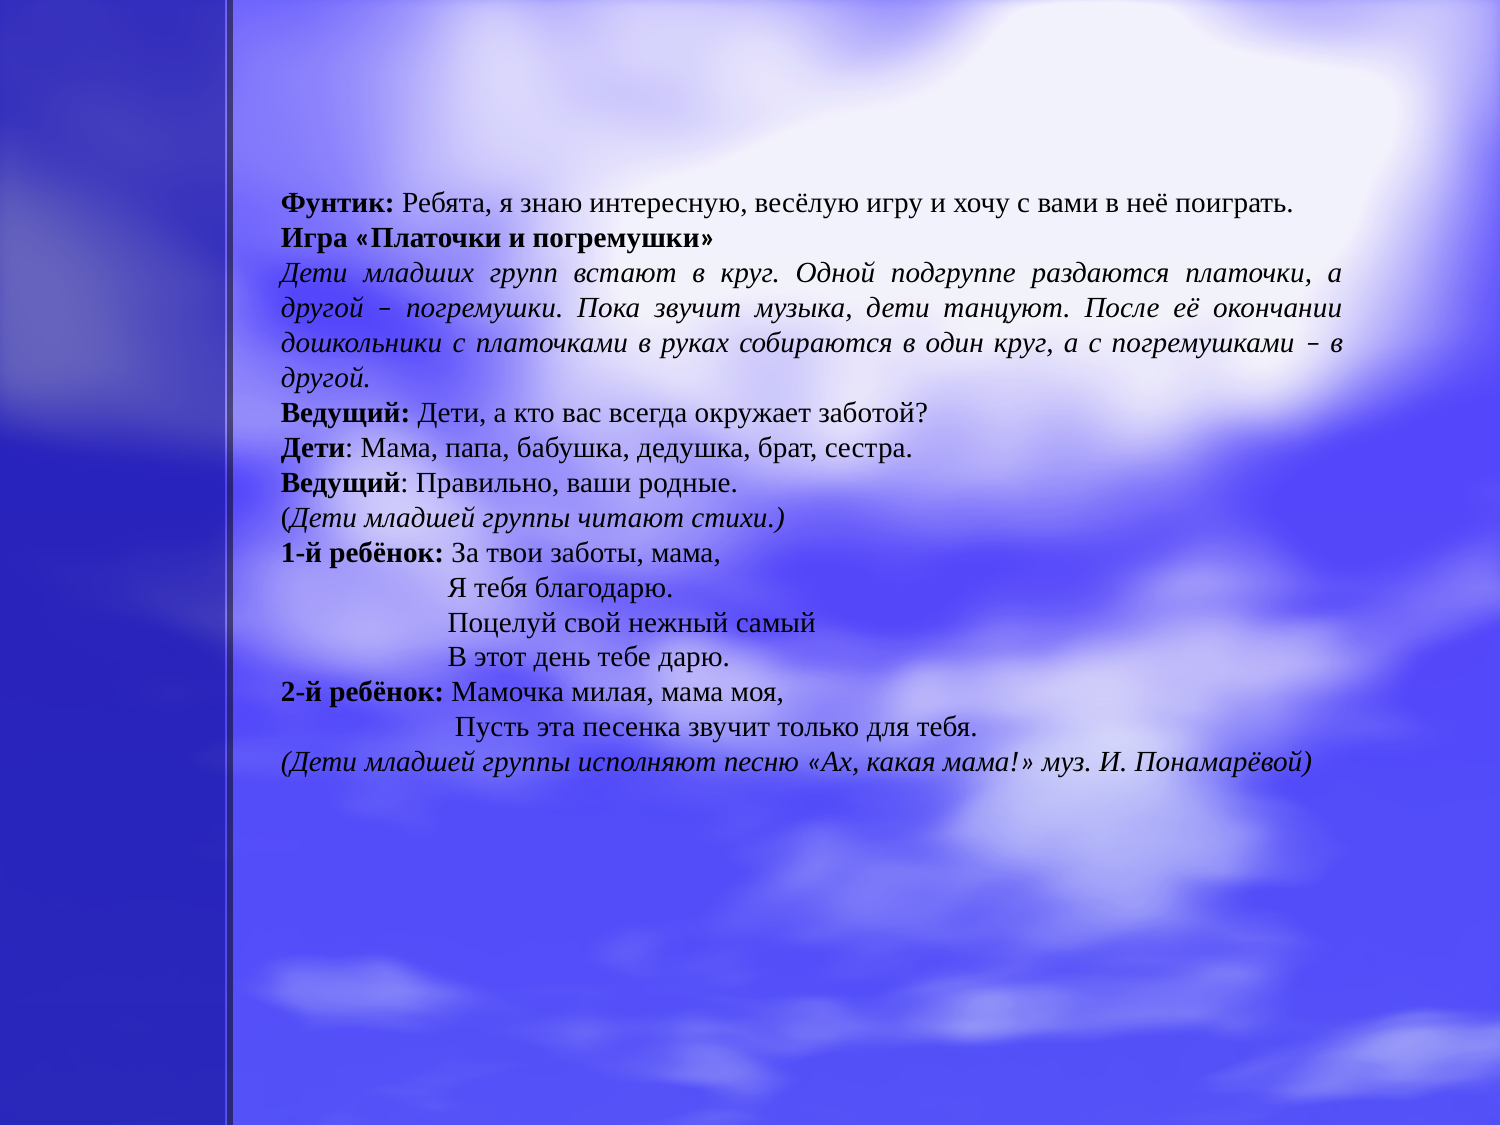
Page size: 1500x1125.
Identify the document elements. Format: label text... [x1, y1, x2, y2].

text_box Фунтик: Ребята, я знаю интересную, весёлую игру и хочу с вами в неё поиграть. Игра «Платочки и погремушки» Дети младших групп встают в круг. Одной подгруппе раздаются платочки, а другой – погремушки. Пока звучит музыка, дети танцуют. После её окончании дошкольники с платочками в руках собираются в один круг, а с погремушками – в другой. Ведущий: Дети, а кто вас всегда окружает заботой? Дети: Мама, папа, бабушка, дедушка, брат, сестра. Ведущий: Правильно, ваши родные. (Дети младшей группы читают стихи.) 1-й ребёнок: За твои заботы, мама, Я тебя благодарю. Поцелуй свой нежный самый В этот день тебе дарю. 2-й ребёнок: Мамочка милая, мама моя, Пусть эта песенка звучит только для тебя. (Дети младшей группы исполняют песню «Ах, какая мама!» муз. И. Понамарёвой) [265, 175, 1359, 786]
